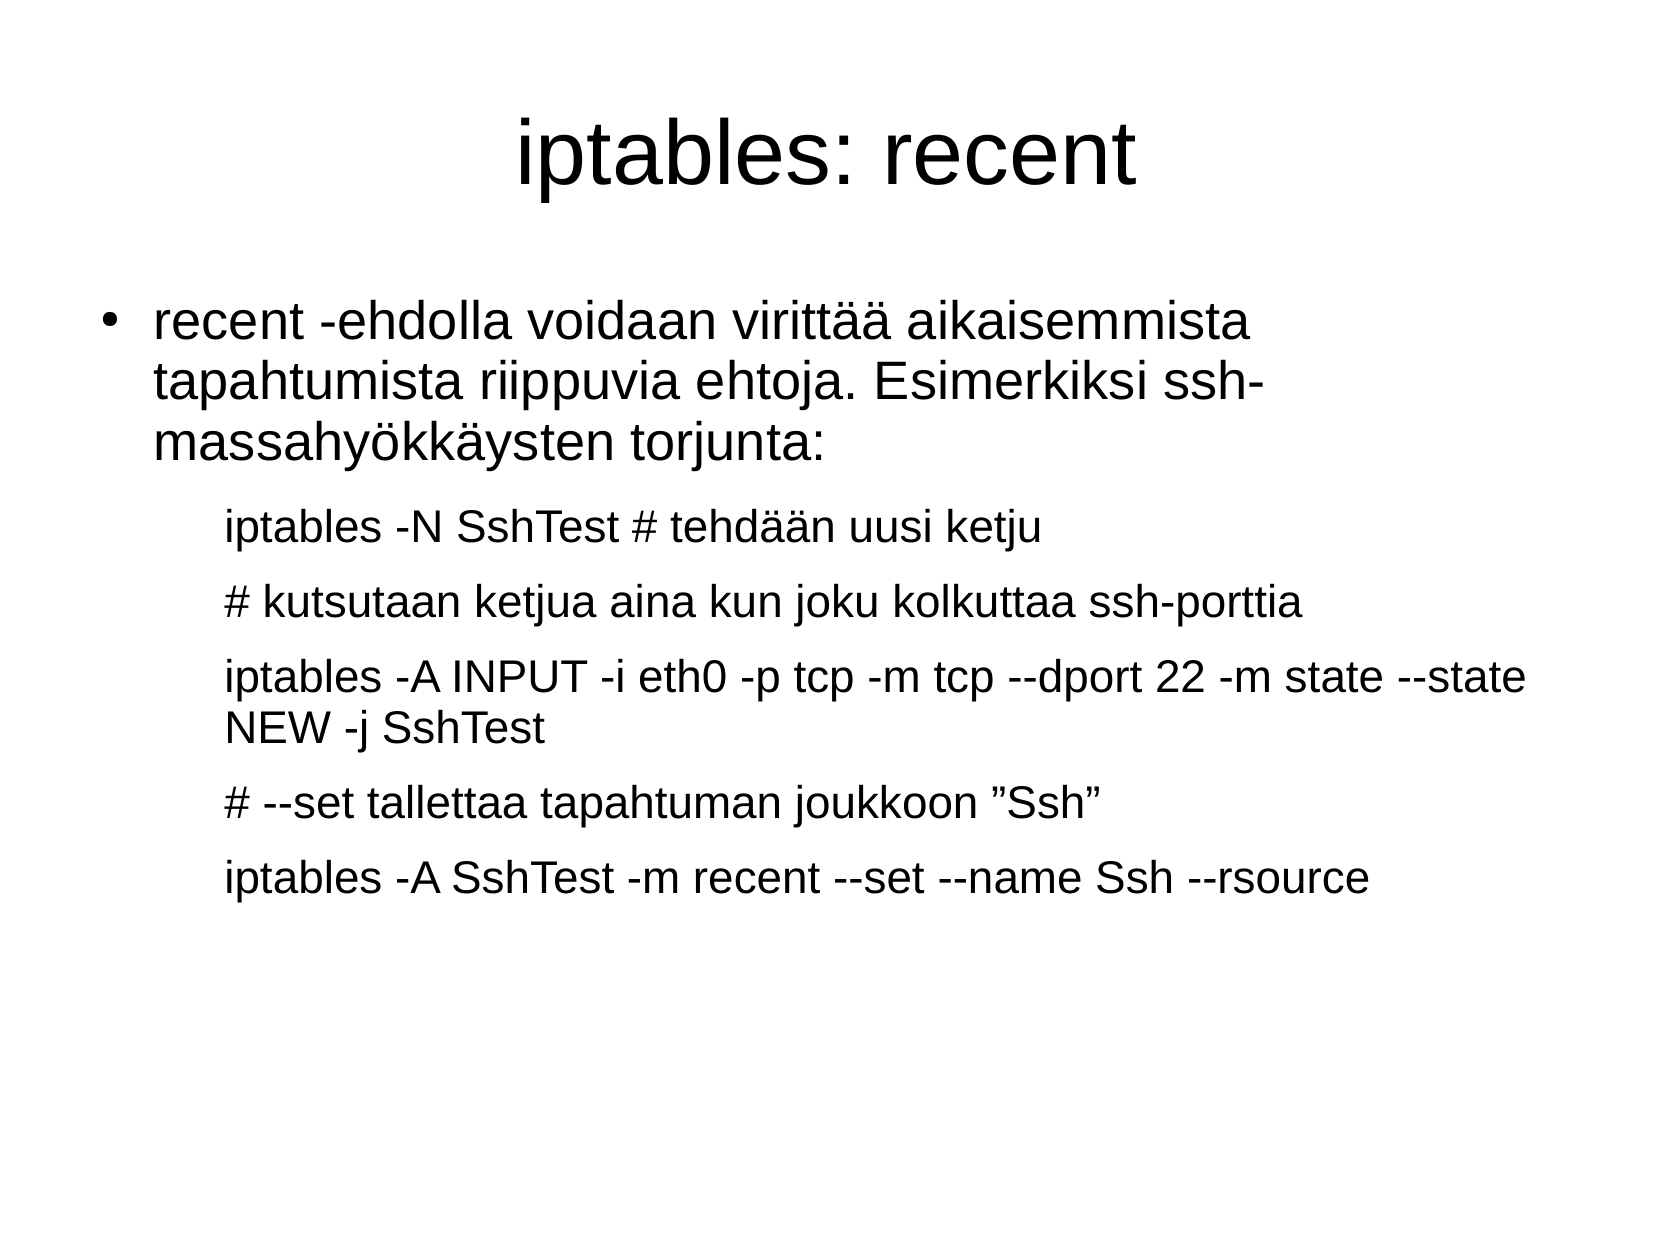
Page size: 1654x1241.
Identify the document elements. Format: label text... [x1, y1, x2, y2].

title iptables: recent [82, 49, 1571, 257]
list recent -ehdolla voidaan virittää aikaisemmista tapahtumista riippuvia ehtoja. Esimerkiksi ssh-massahyökkäysten torjunta: iptables -N SshTest # tehdään uusi ketju # kutsutaan ketjua aina kun joku kolkuttaa ssh-porttia iptables -A INPUT -i eth0 -p tcp -m tcp --dport 22 -m state --state NEW -j SshTest # --set tallettaa tapahtuman joukkoon ”Ssh” iptables -A SshTest -m recent --set --name Ssh --rsource [82, 290, 1571, 1010]
